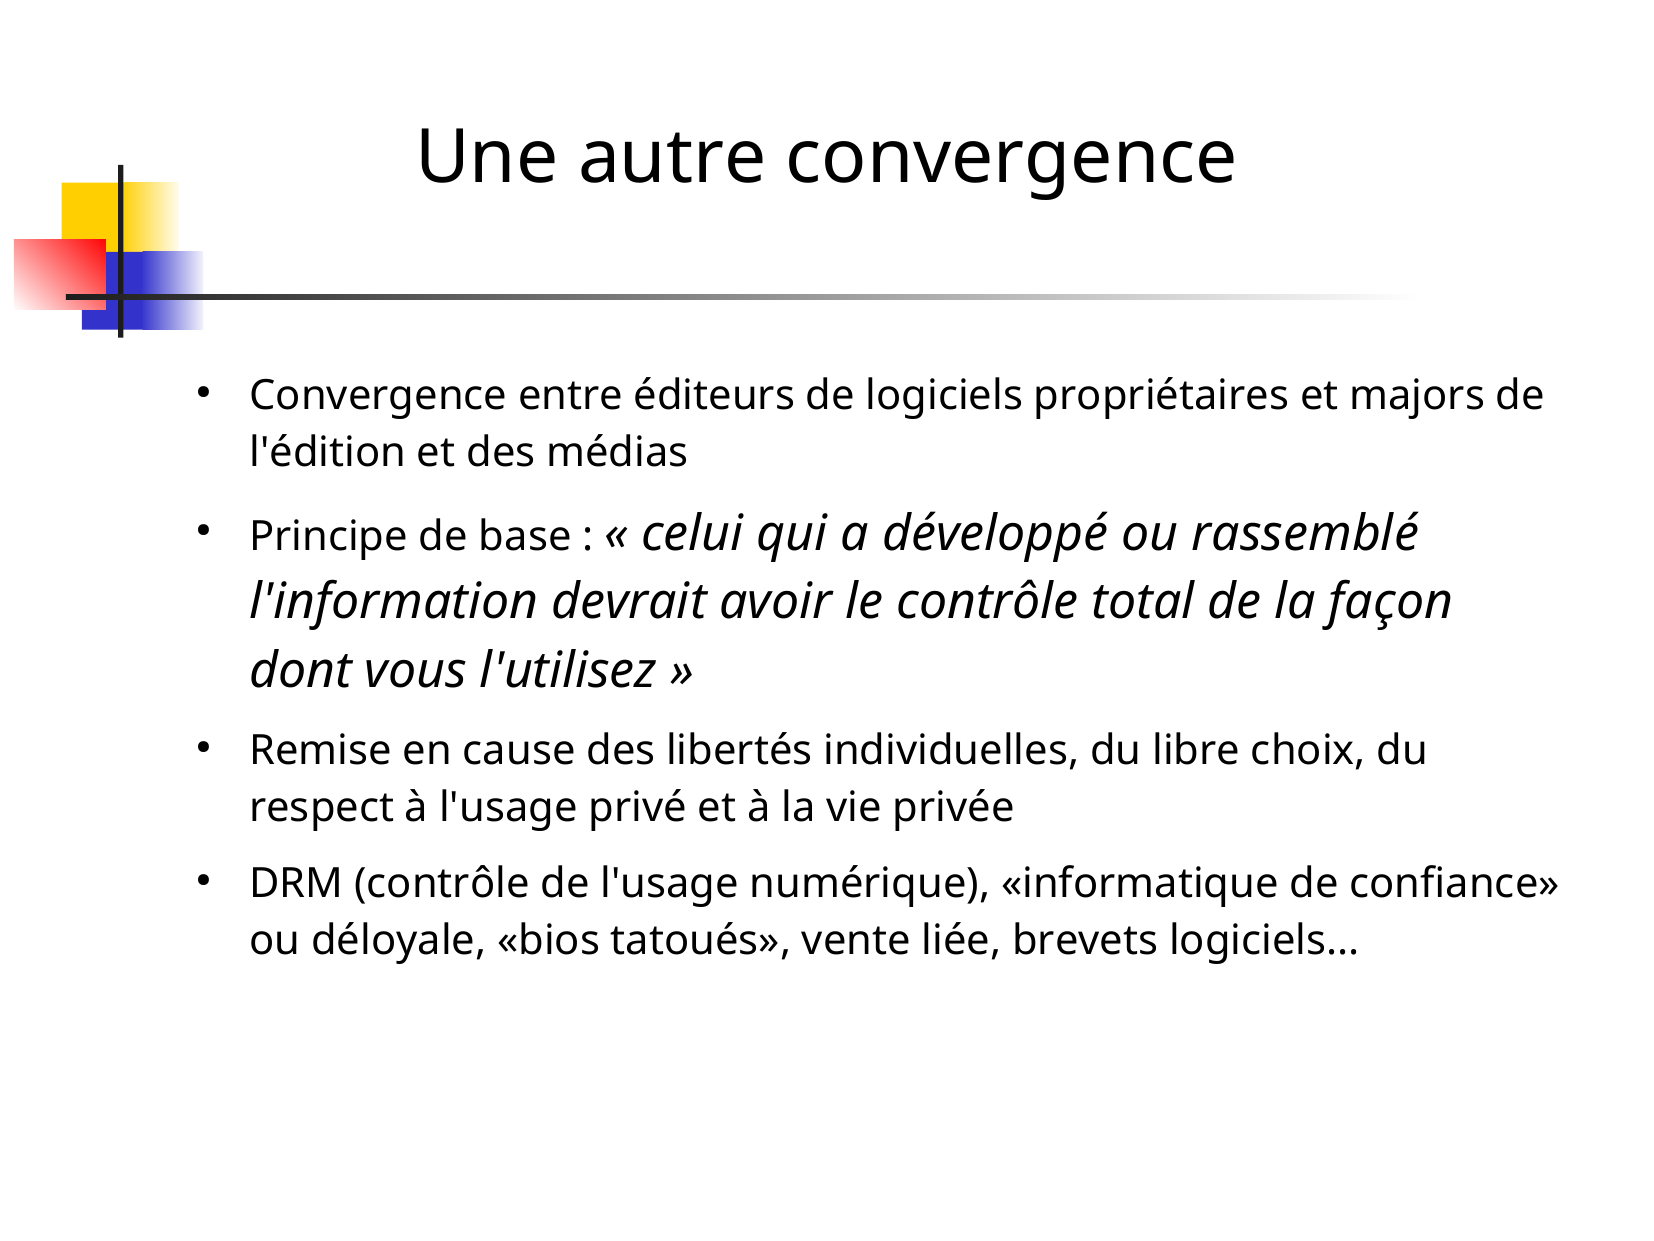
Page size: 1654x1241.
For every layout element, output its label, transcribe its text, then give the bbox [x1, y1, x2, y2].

list Convergence entre éditeurs de logiciels propriétaires et majors de l'édition et des médias Principe de base : « celui qui a développé ou rassemblé l'information devrait avoir le contrôle total de la façon dont vous l'utilisez » Remise en cause des libertés individuelles, du libre choix, du respect à l'usage privé et à la vie privée DRM (contrôle de l'usage numérique), «informatique de confiance» ou déloyale, «bios tatoués», vente liée, brevets logiciels... [178, 364, 1570, 1147]
title Une autre convergence [82, 49, 1571, 257]
